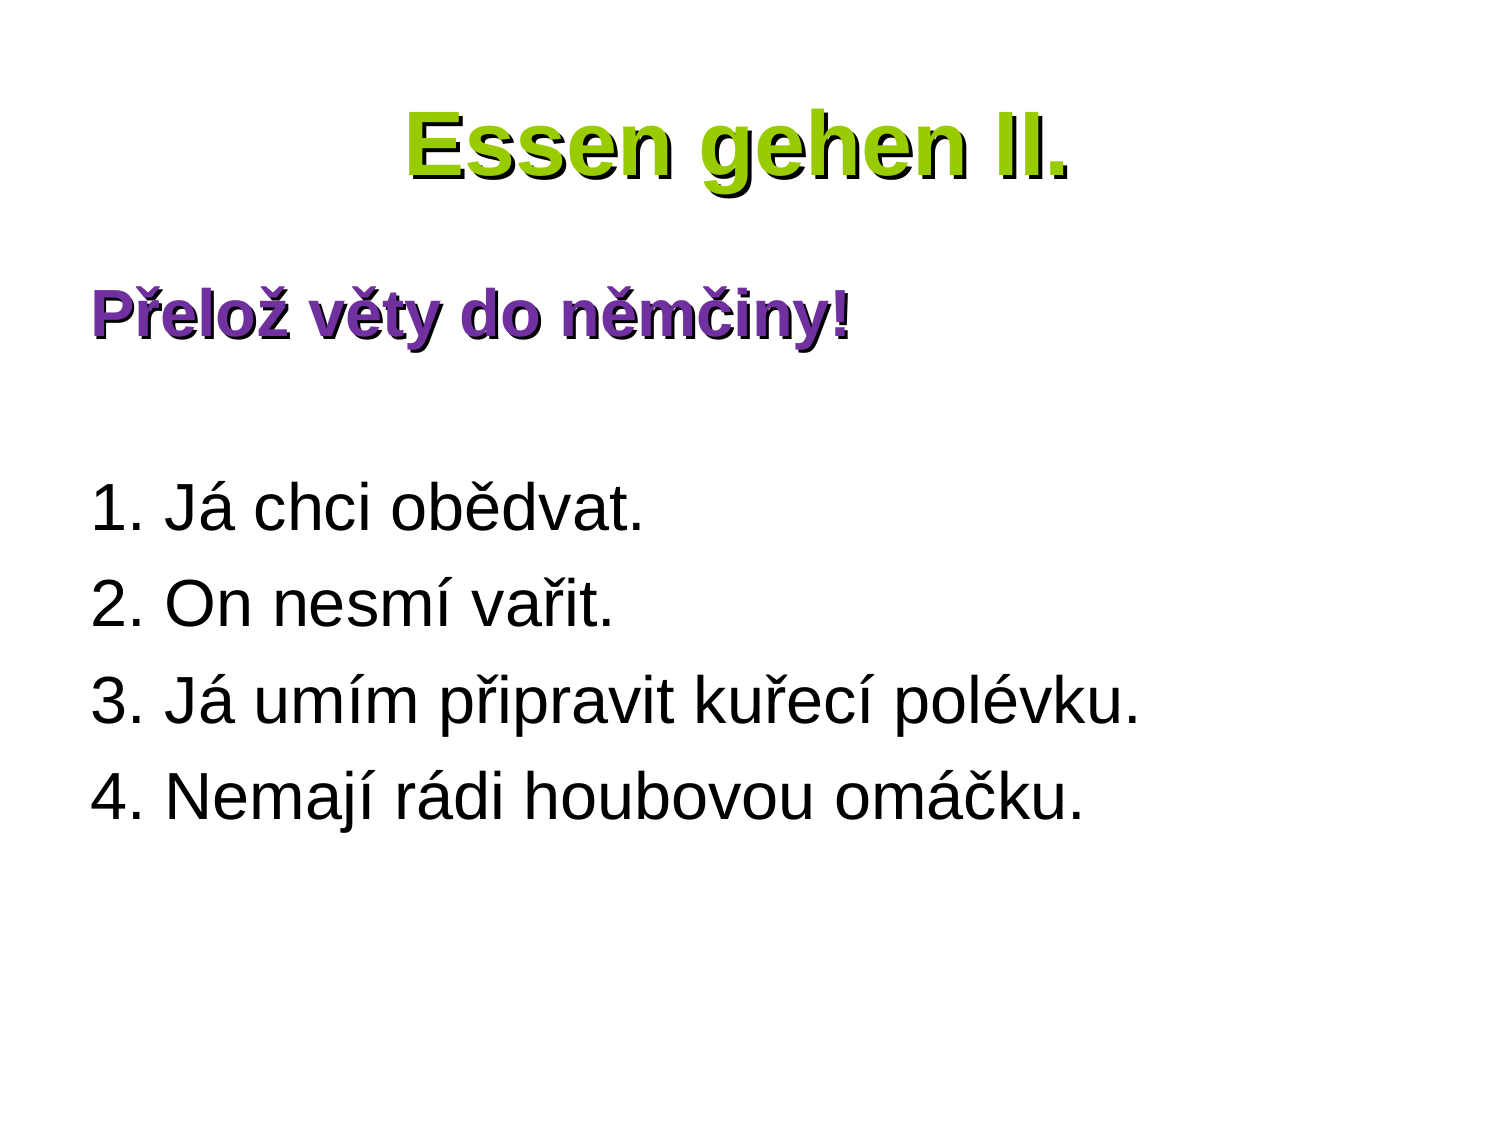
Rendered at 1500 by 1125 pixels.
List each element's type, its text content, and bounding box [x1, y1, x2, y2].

title Essen gehen II. [75, 45, 1426, 233]
list Přelož věty do němčiny! Já chci obědvat. On nesmí vařit. Já umím připravit kuřecí polévku. Nemají rádi houbovou omáčku. [75, 262, 1426, 1034]
